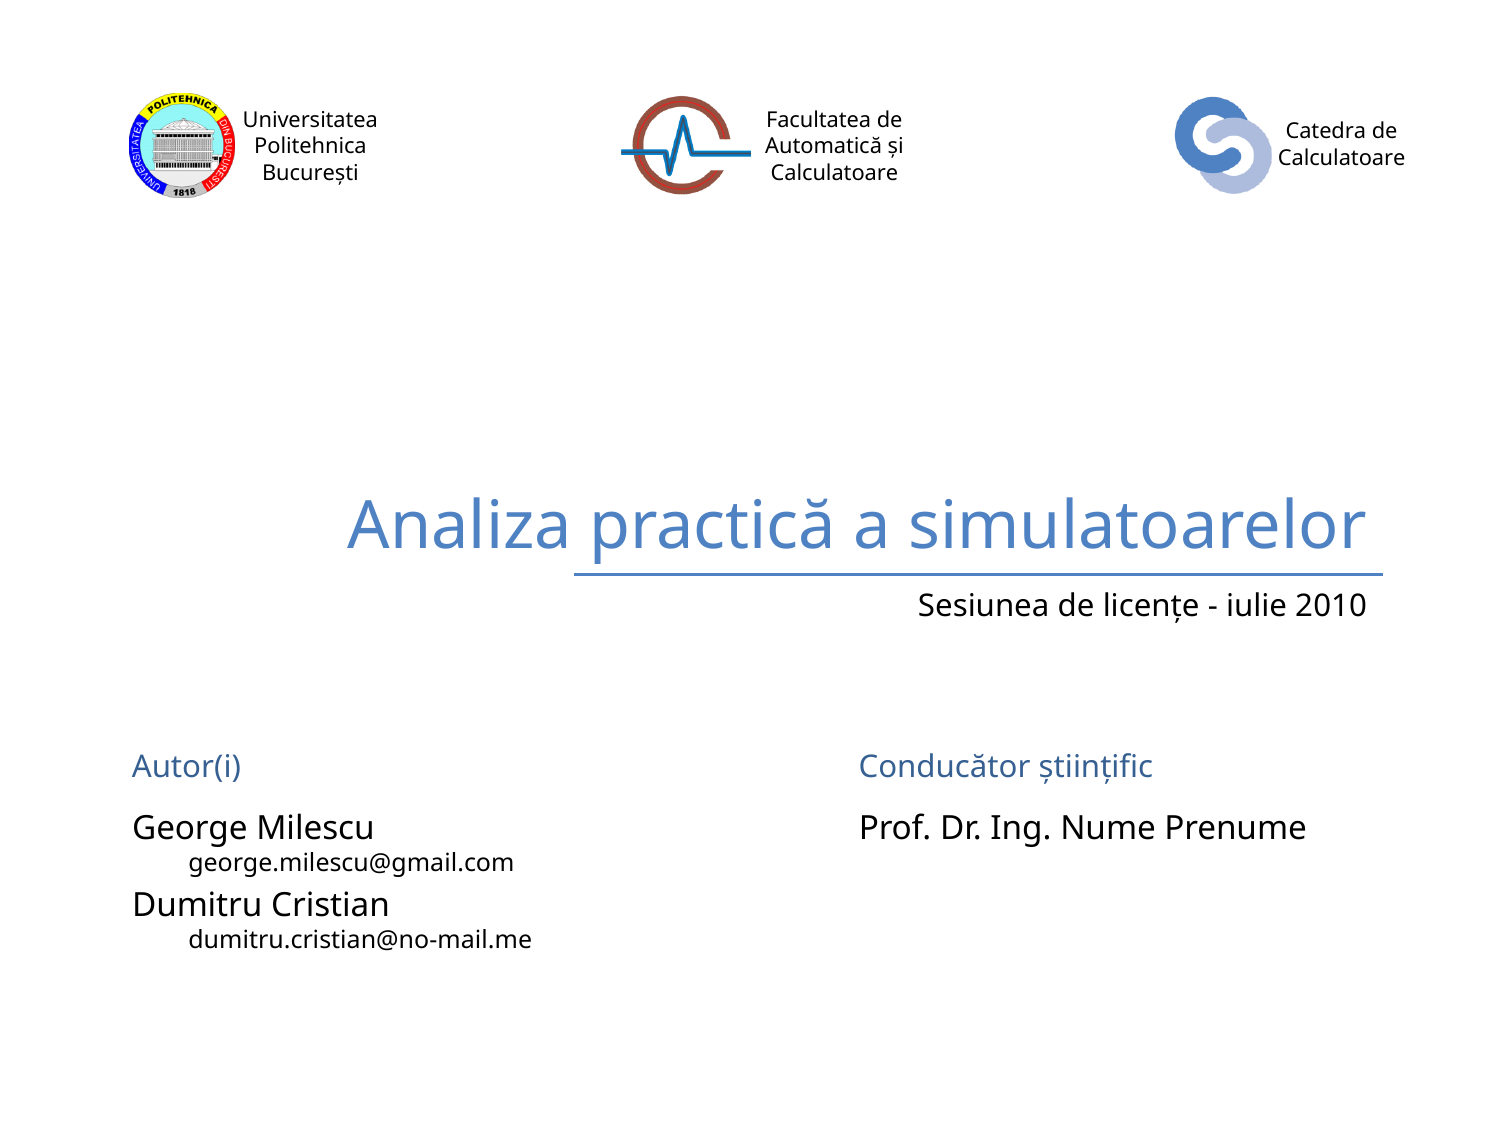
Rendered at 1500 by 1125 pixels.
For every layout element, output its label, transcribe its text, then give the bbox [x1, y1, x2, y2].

picture [128, 92, 235, 198]
picture [1171, 94, 1277, 197]
list George Milescu george.milescu@gmail.com Dumitru Cristian dumitru.cristian@no-mail.me [117, 798, 692, 985]
list Sesiunea de licențe - iulie 2010 [679, 574, 1383, 633]
picture [621, 95, 751, 195]
title Analiza practică a simulatoarelor [107, 328, 1383, 570]
list Prof. Dr. Ing. Nume Prenume [843, 798, 1418, 860]
